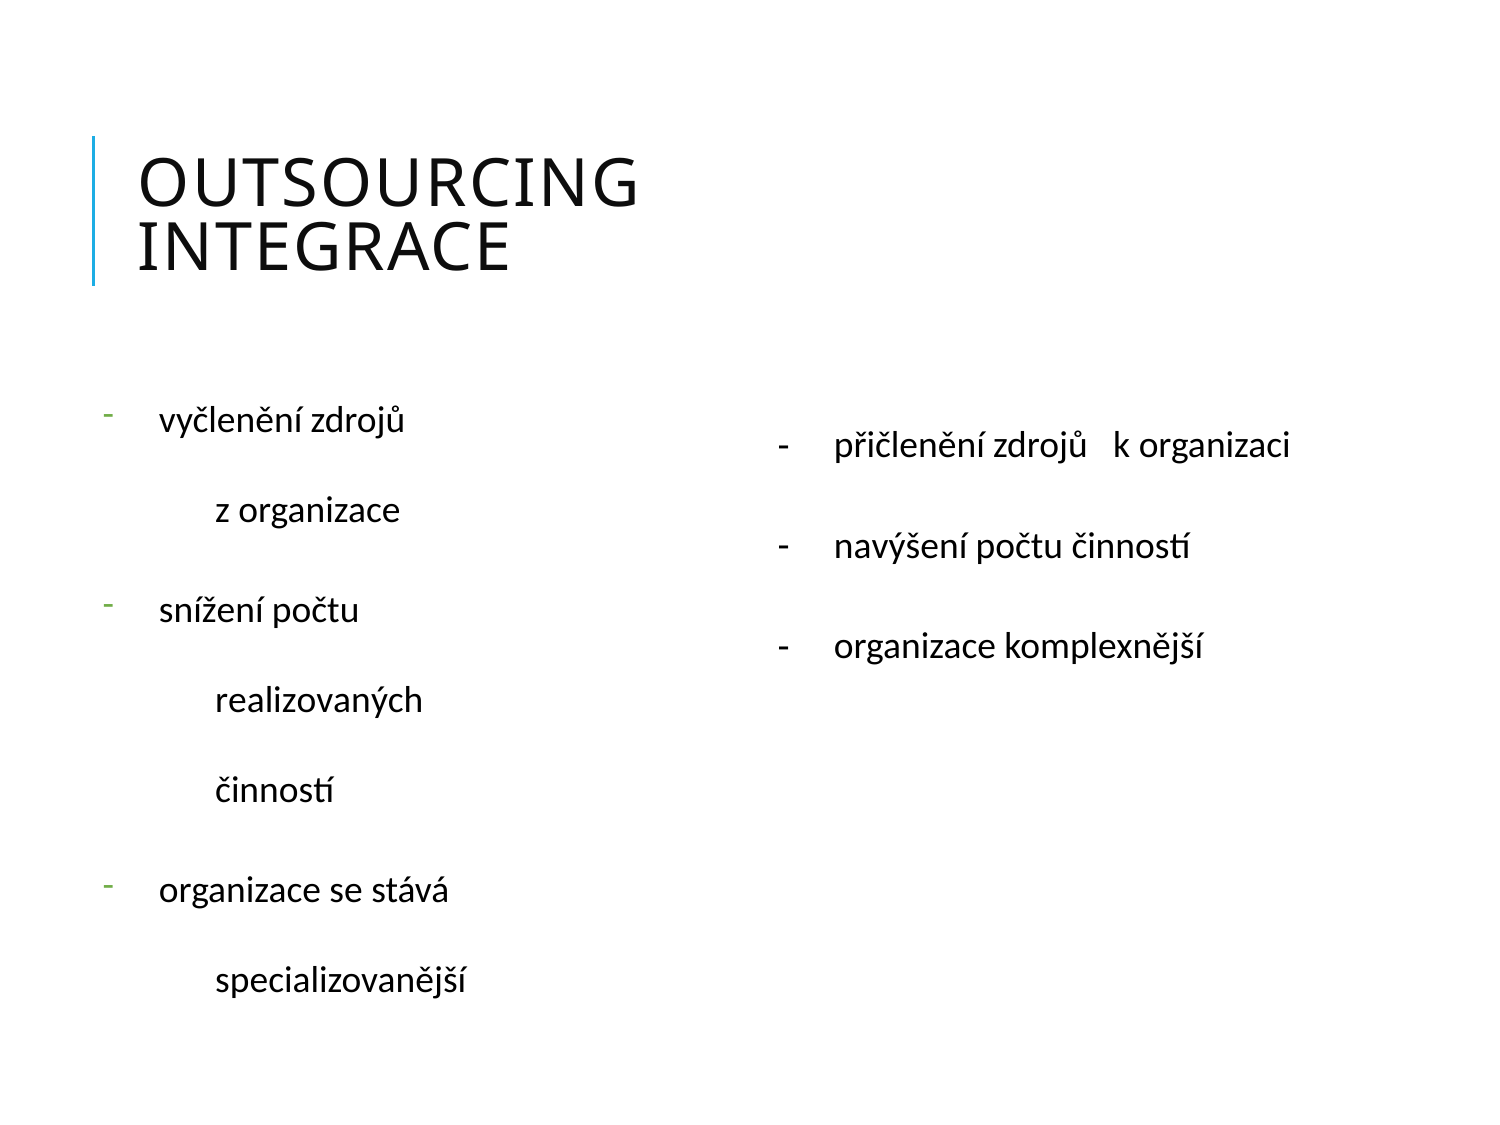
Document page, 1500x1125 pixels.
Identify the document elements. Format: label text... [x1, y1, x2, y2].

title Outsourcing Integrace [122, 96, 1443, 343]
text_box vyčlenění zdrojů z organizace snížení počtu realizovaných činností organizace se stává specializovanější [87, 341, 560, 1015]
text_box přičlenění zdrojů k organizaci navýšení počtu činností organizace komplexnější [762, 367, 1322, 1041]
